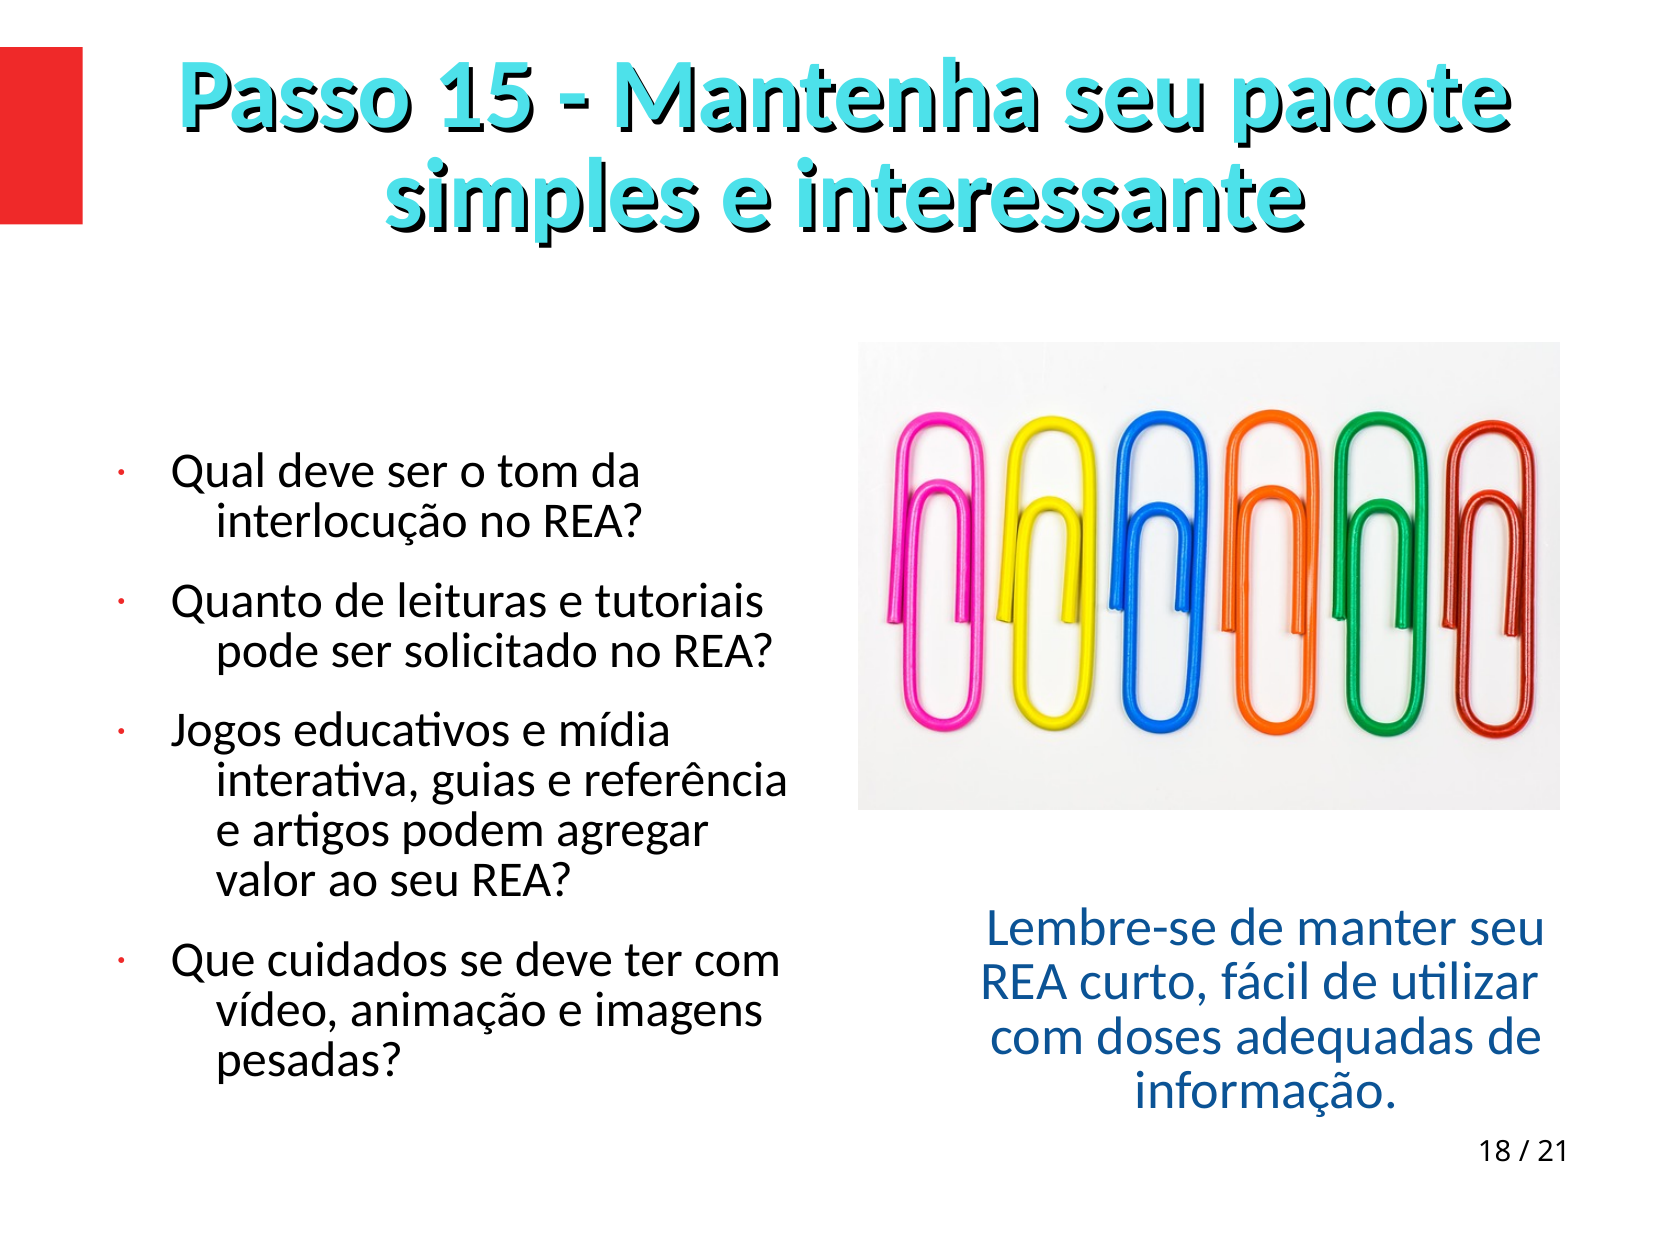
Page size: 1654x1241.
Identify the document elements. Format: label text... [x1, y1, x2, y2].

picture [858, 342, 1560, 810]
title Passo 15 - Mantenha seu pacote simples e interessante [118, 49, 1571, 257]
text_box Lembre-se de manter seu REA curto, fácil de utilizar com doses adequadas de informação. [874, 897, 1607, 1130]
list Qual deve ser o tom da interlocução no REA? Quanto de leituras e tutoriais pode ser solicitado no REA? Jogos educativos e mídia interativa, guias e referência e artigos podem agregar valor ao seu REA? Que cuidados se deve ter com vídeo, animação e imagens pesadas? [99, 450, 792, 1075]
